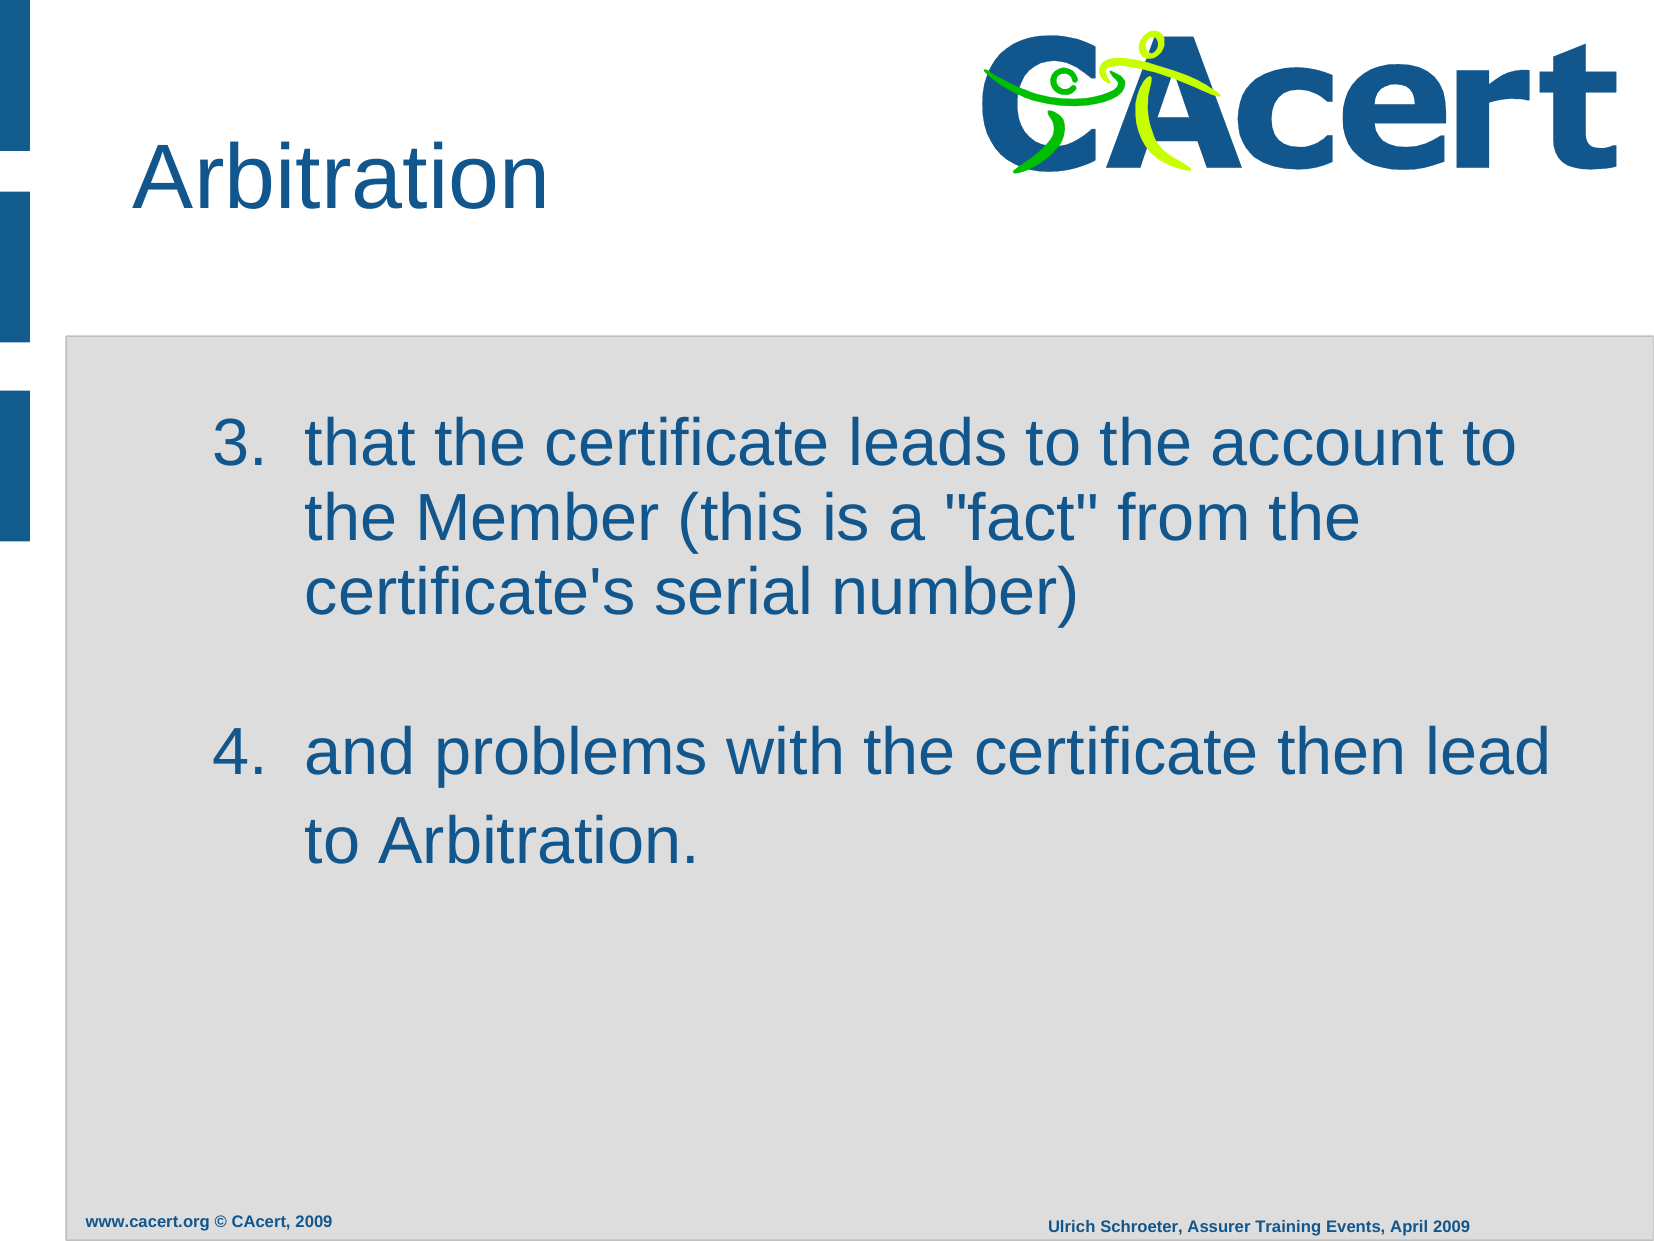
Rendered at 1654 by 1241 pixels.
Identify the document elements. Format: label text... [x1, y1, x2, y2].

text_box 3. that the certificate leads to the account to the Member (this is a "fact" from the certificate's serial number) 4. and problems with the certificate then lead to Arbitration. [142, 397, 1568, 885]
text_box Arbitration [118, 118, 567, 236]
